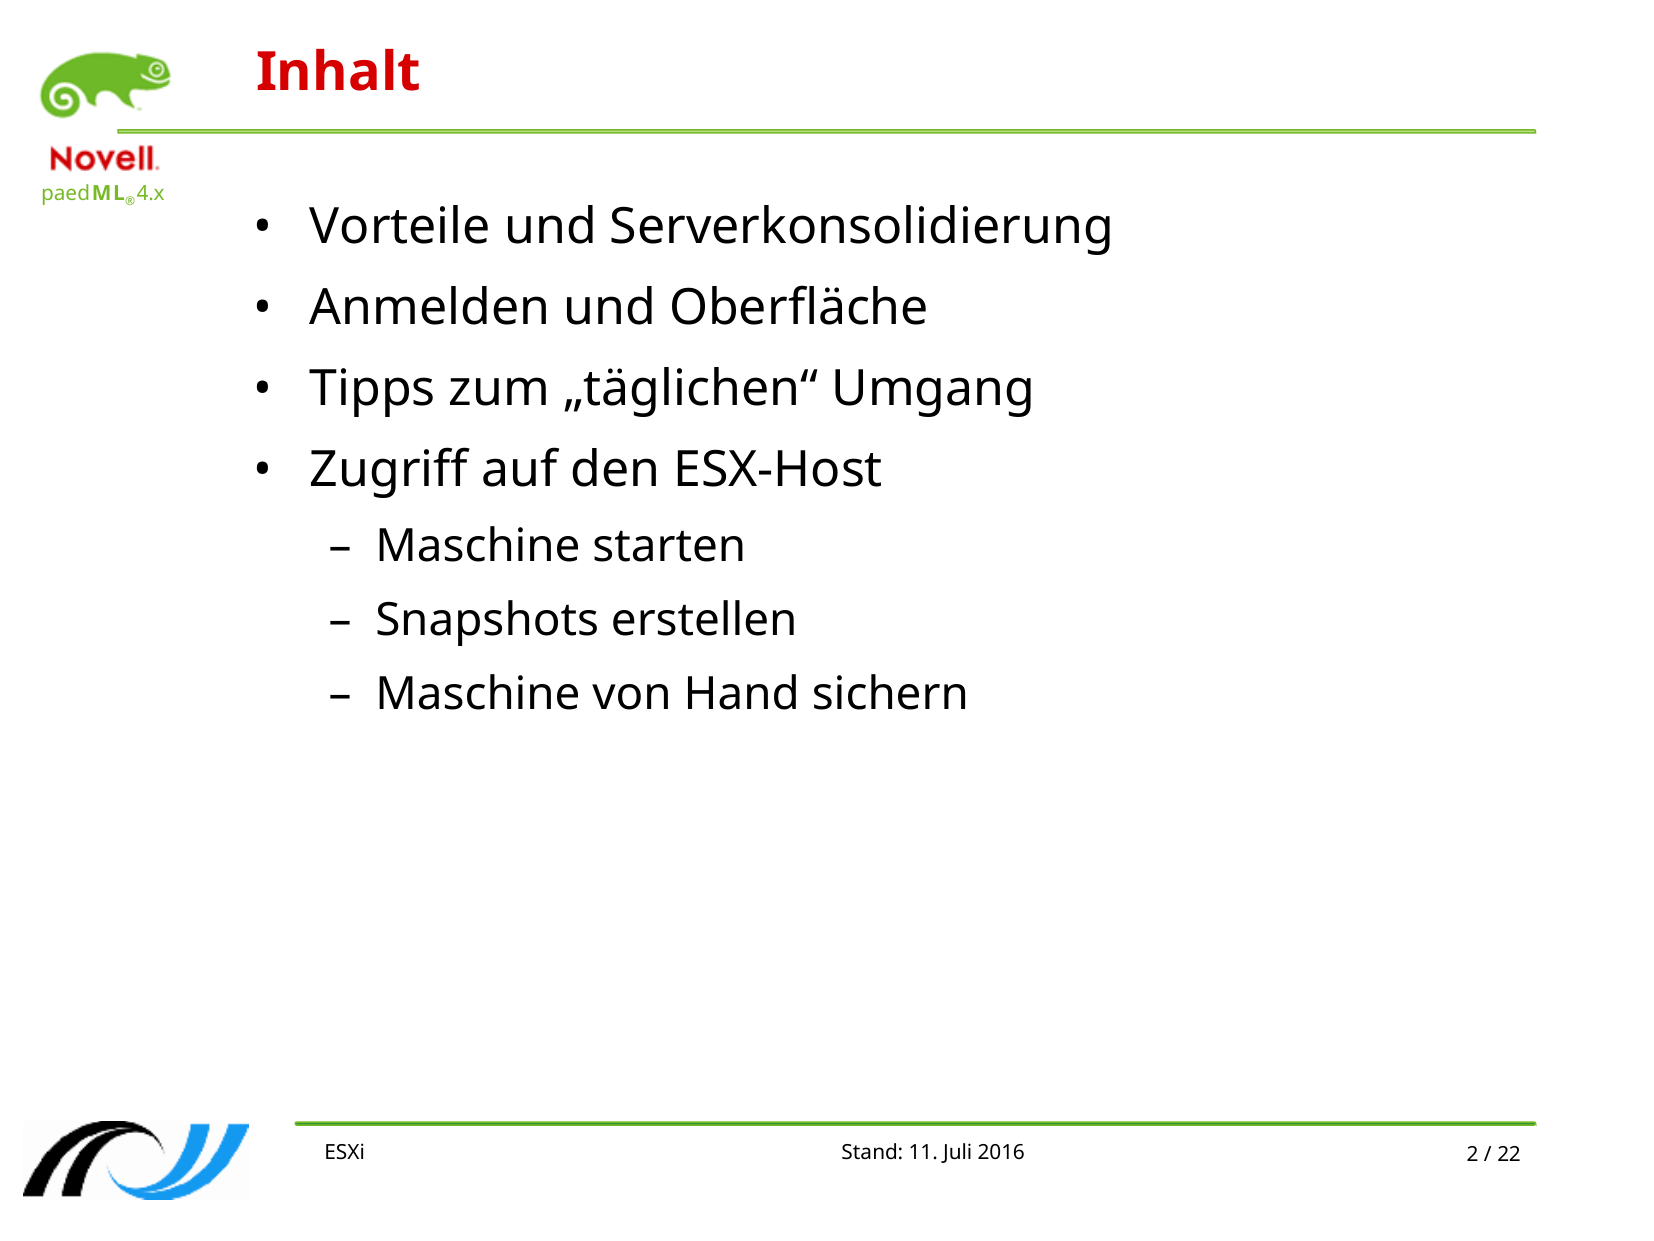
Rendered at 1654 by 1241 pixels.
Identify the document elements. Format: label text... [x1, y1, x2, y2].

picture [26, 35, 184, 193]
title Inhalt [256, 17, 1530, 121]
picture [23, 1121, 249, 1200]
list Vorteile und Serverkonsolidierung Anmelden und Oberfläche Tipps zum „täglichen“ Umgang Zugriff auf den ESX-Host Maschine starten Snapshots erstellen Maschine von Hand sichern [253, 190, 1530, 910]
